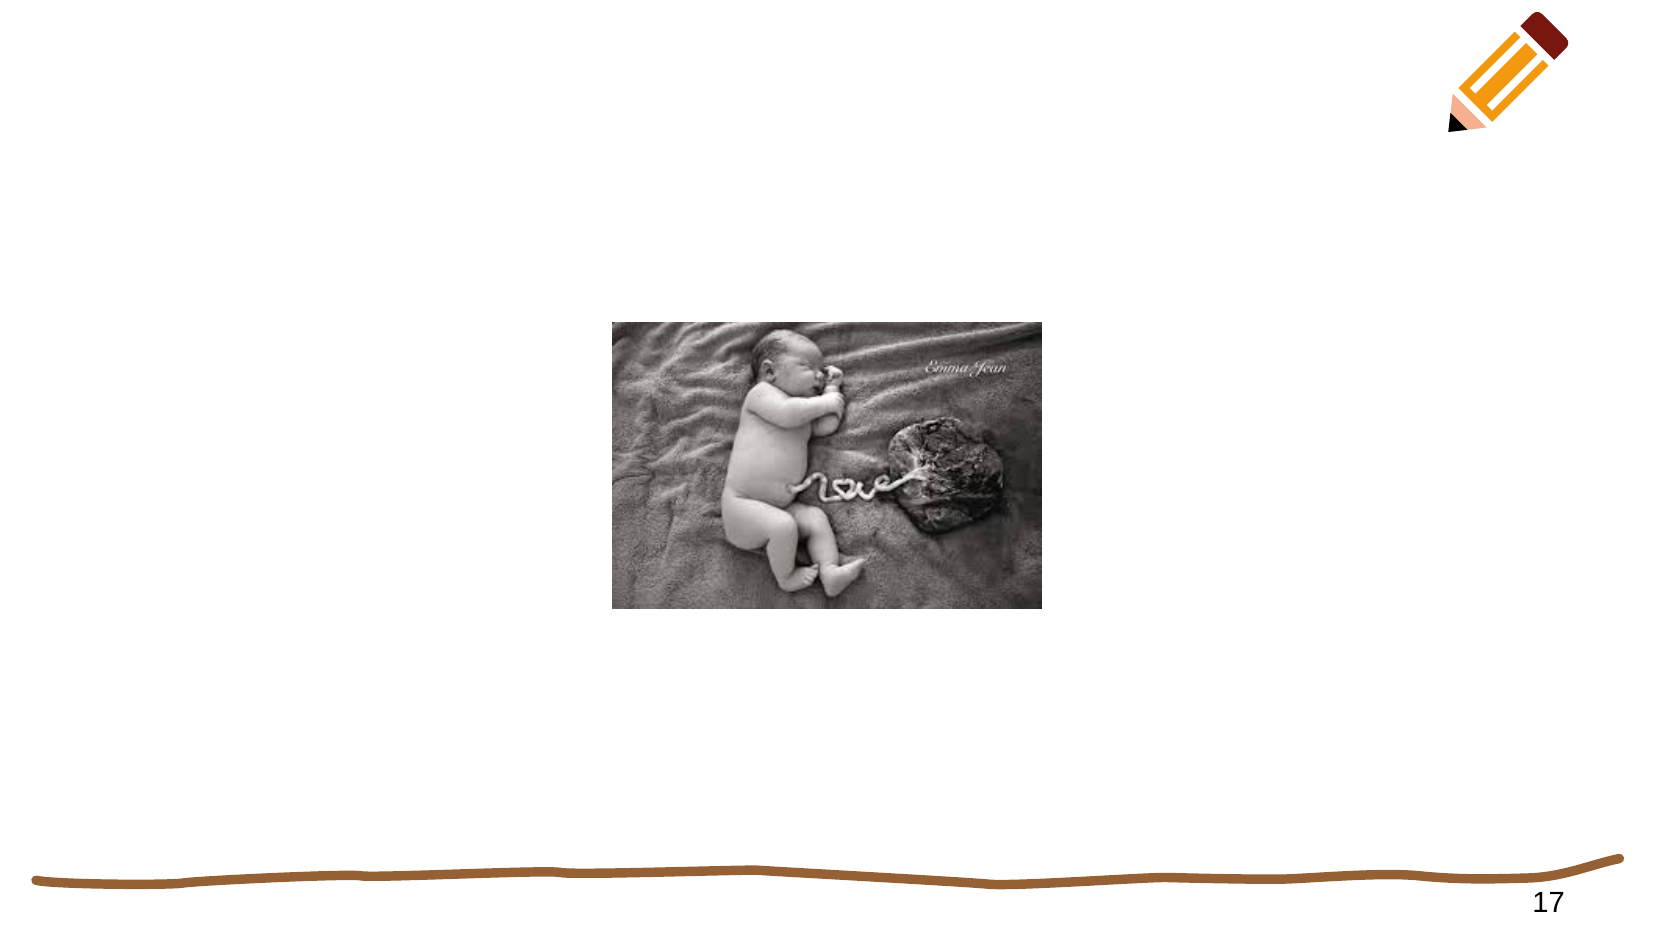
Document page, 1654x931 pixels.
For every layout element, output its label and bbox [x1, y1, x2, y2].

picture [612, 322, 1042, 609]
